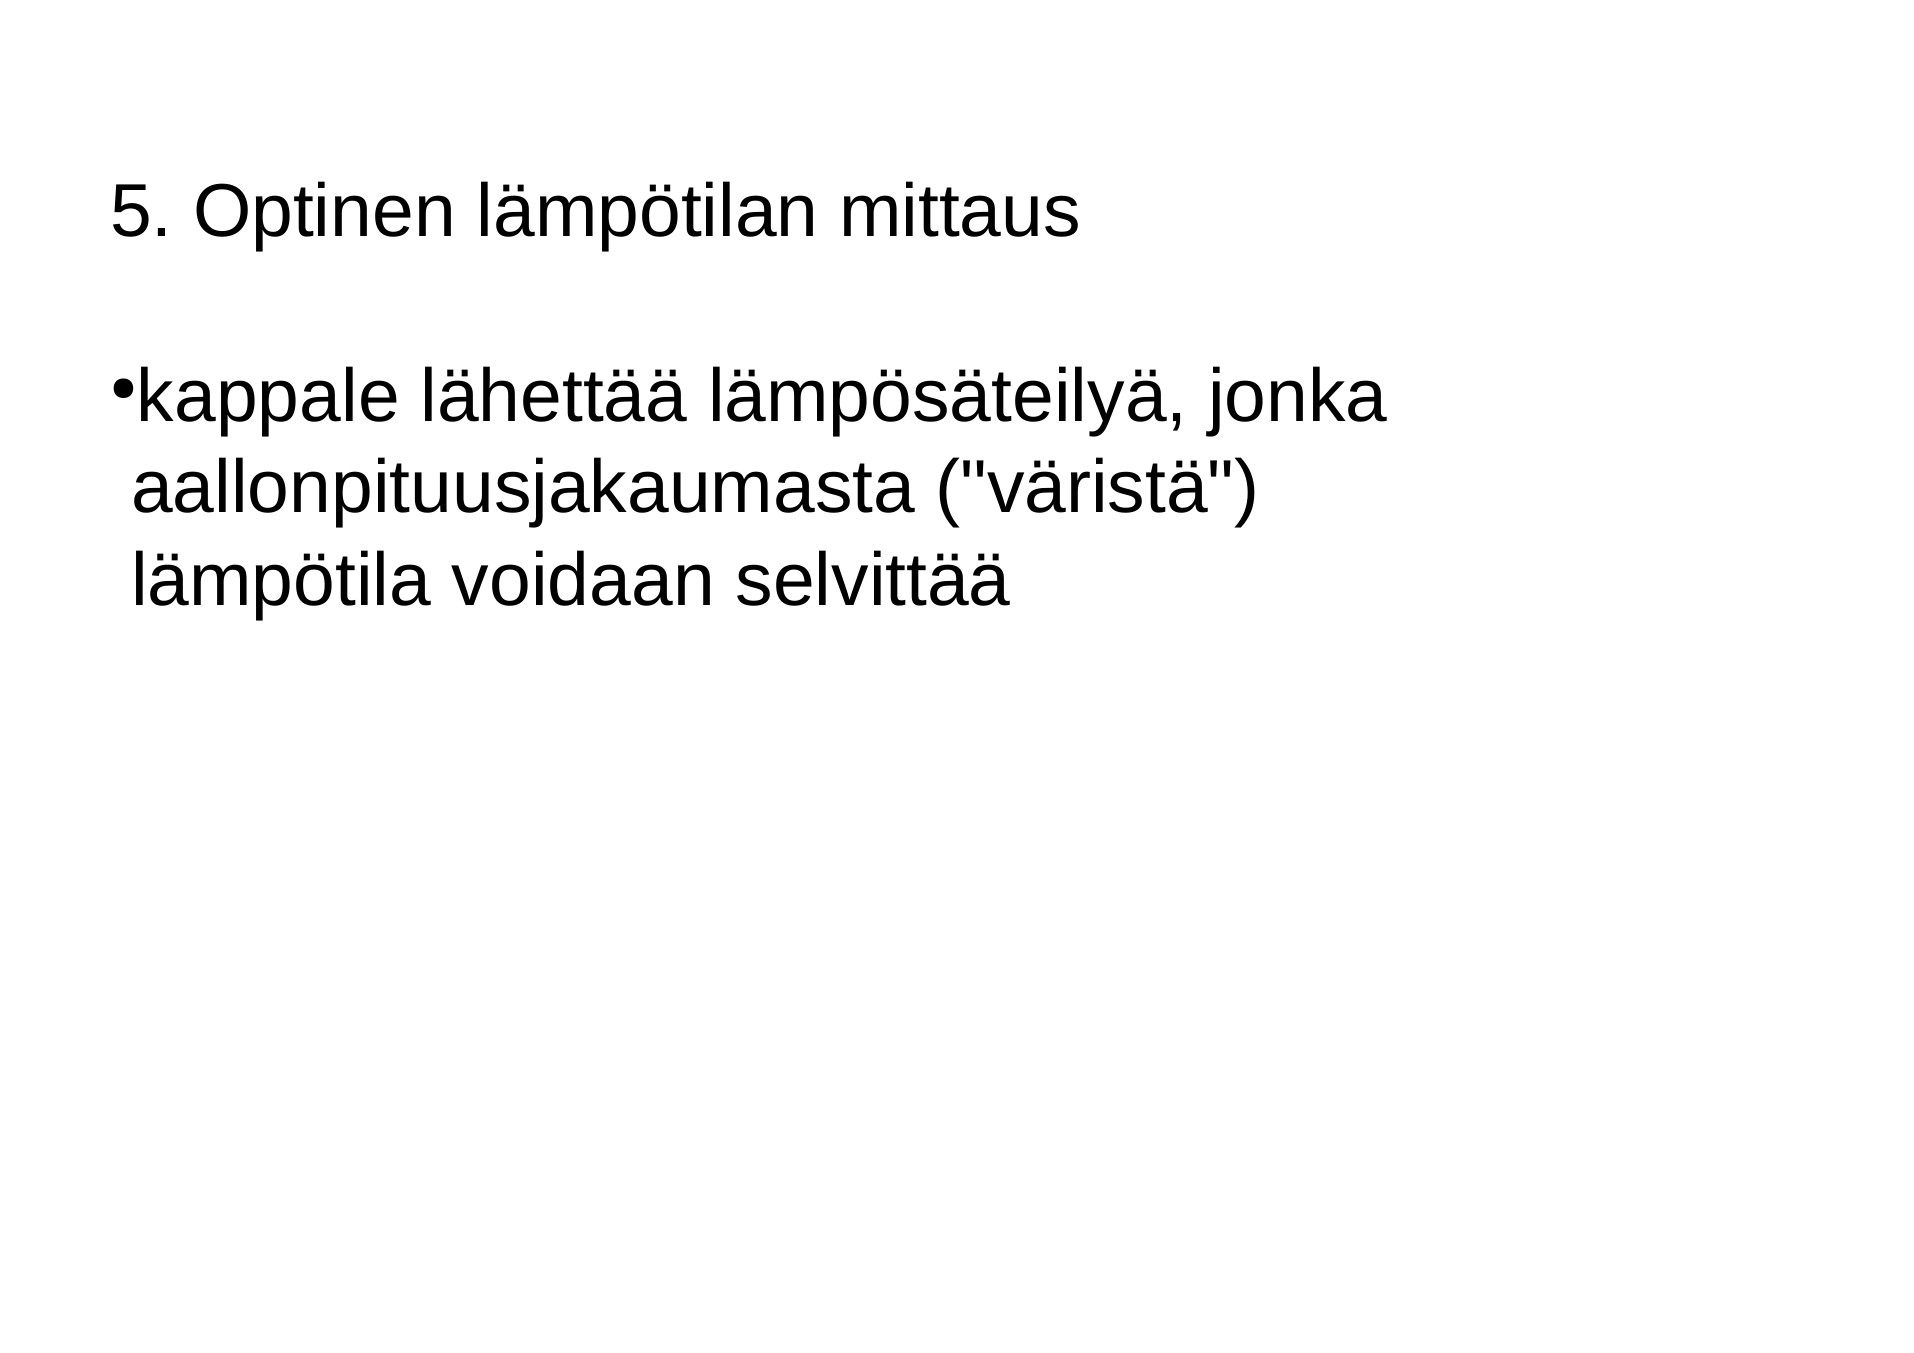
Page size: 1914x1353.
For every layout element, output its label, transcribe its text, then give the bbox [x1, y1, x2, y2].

text_box 5. Optinen lämpötilan mittaus kappale lähettää lämpösäteilyä, jonka aallonpituusjakaumasta ("väristä") lämpötila voidaan selvittää [95, 154, 1809, 582]
